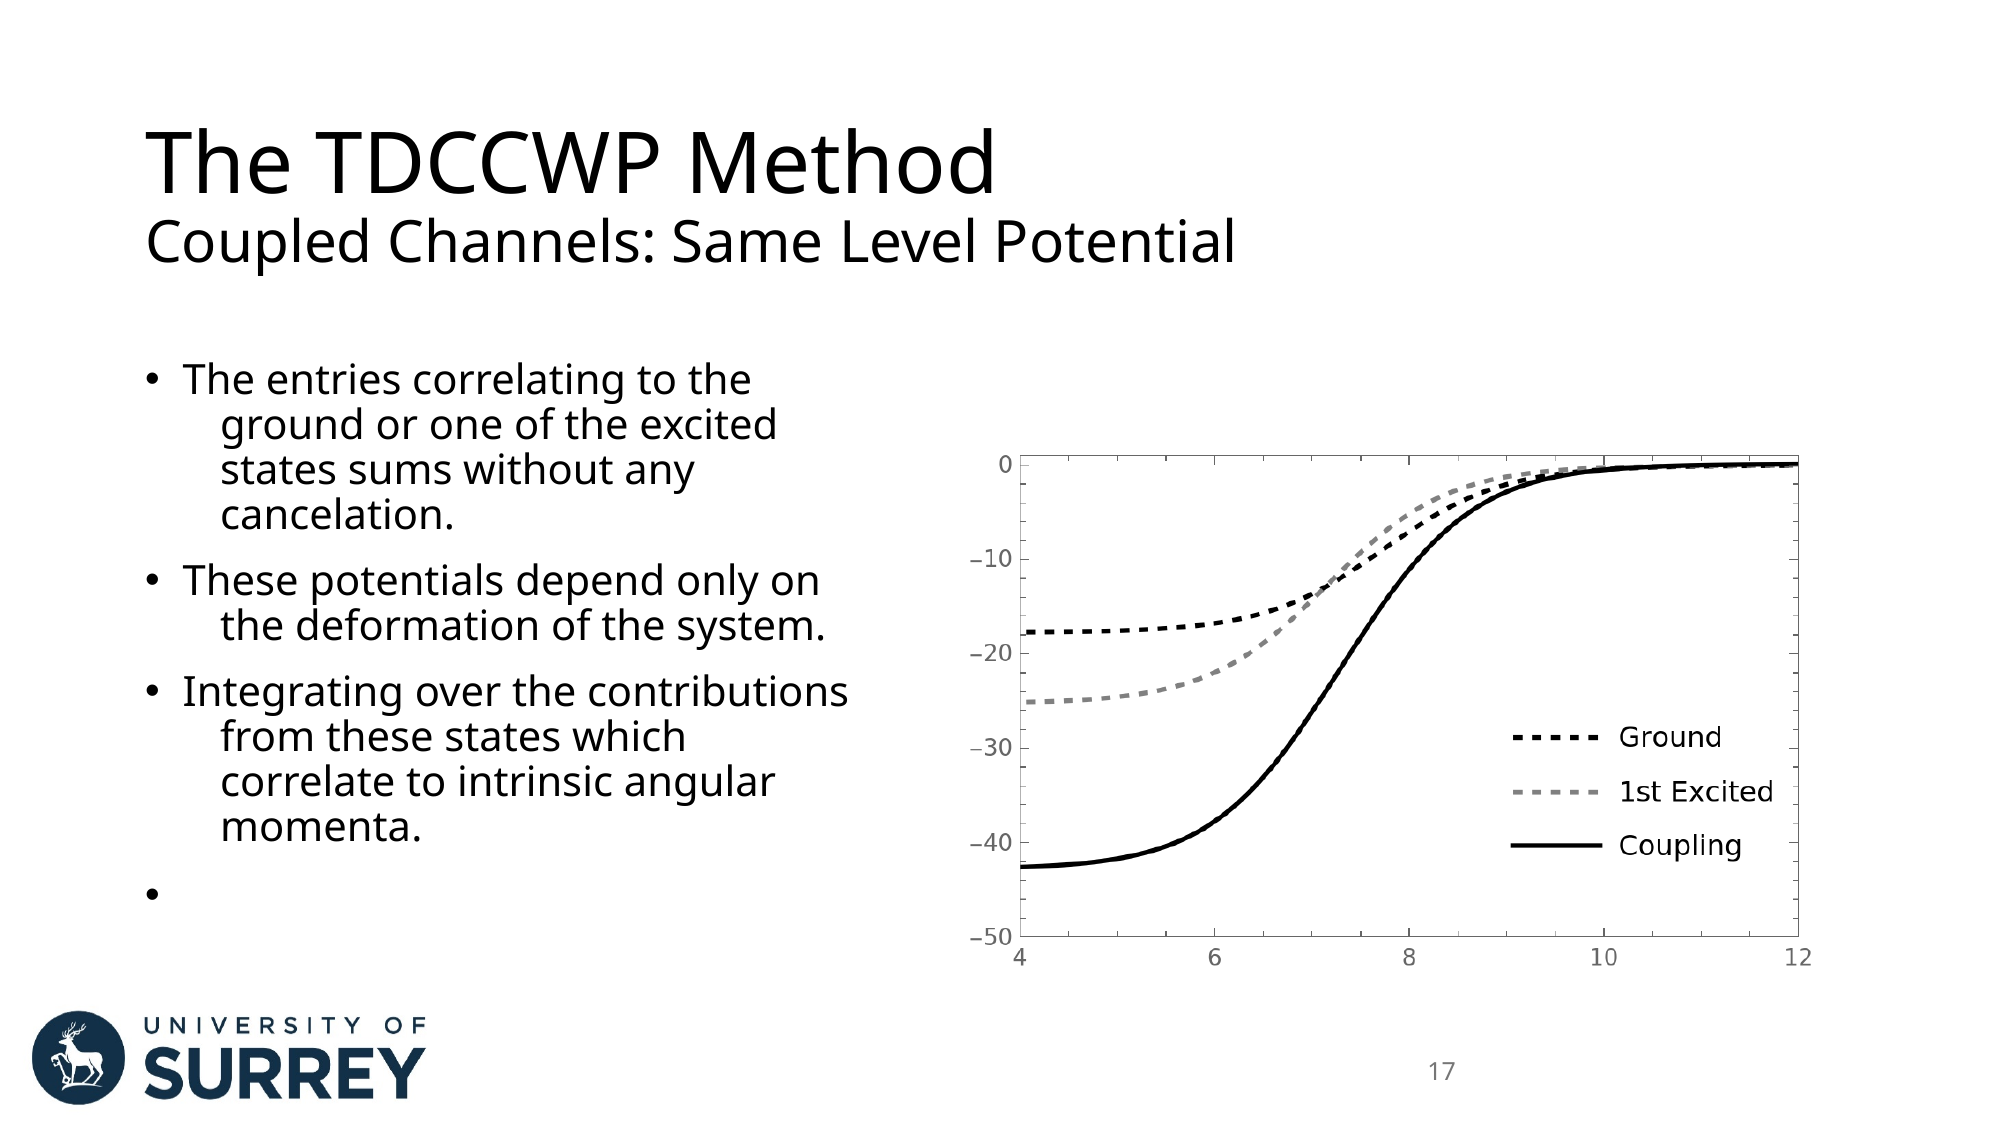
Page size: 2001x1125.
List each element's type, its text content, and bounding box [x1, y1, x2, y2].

title The TDCCWP Method Coupled Channels: Same Level Potential [130, 69, 1782, 283]
list The entries correlating to the ground or one of the excited states sums without any cancelation. These potentials depend only on the deformation of the system. Integrating over the contributions from these states which correlate to intrinsic angular momenta. [130, 339, 874, 937]
picture [969, 451, 1815, 973]
text_box [1412, 1042, 1863, 1103]
picture [0, 993, 461, 1125]
